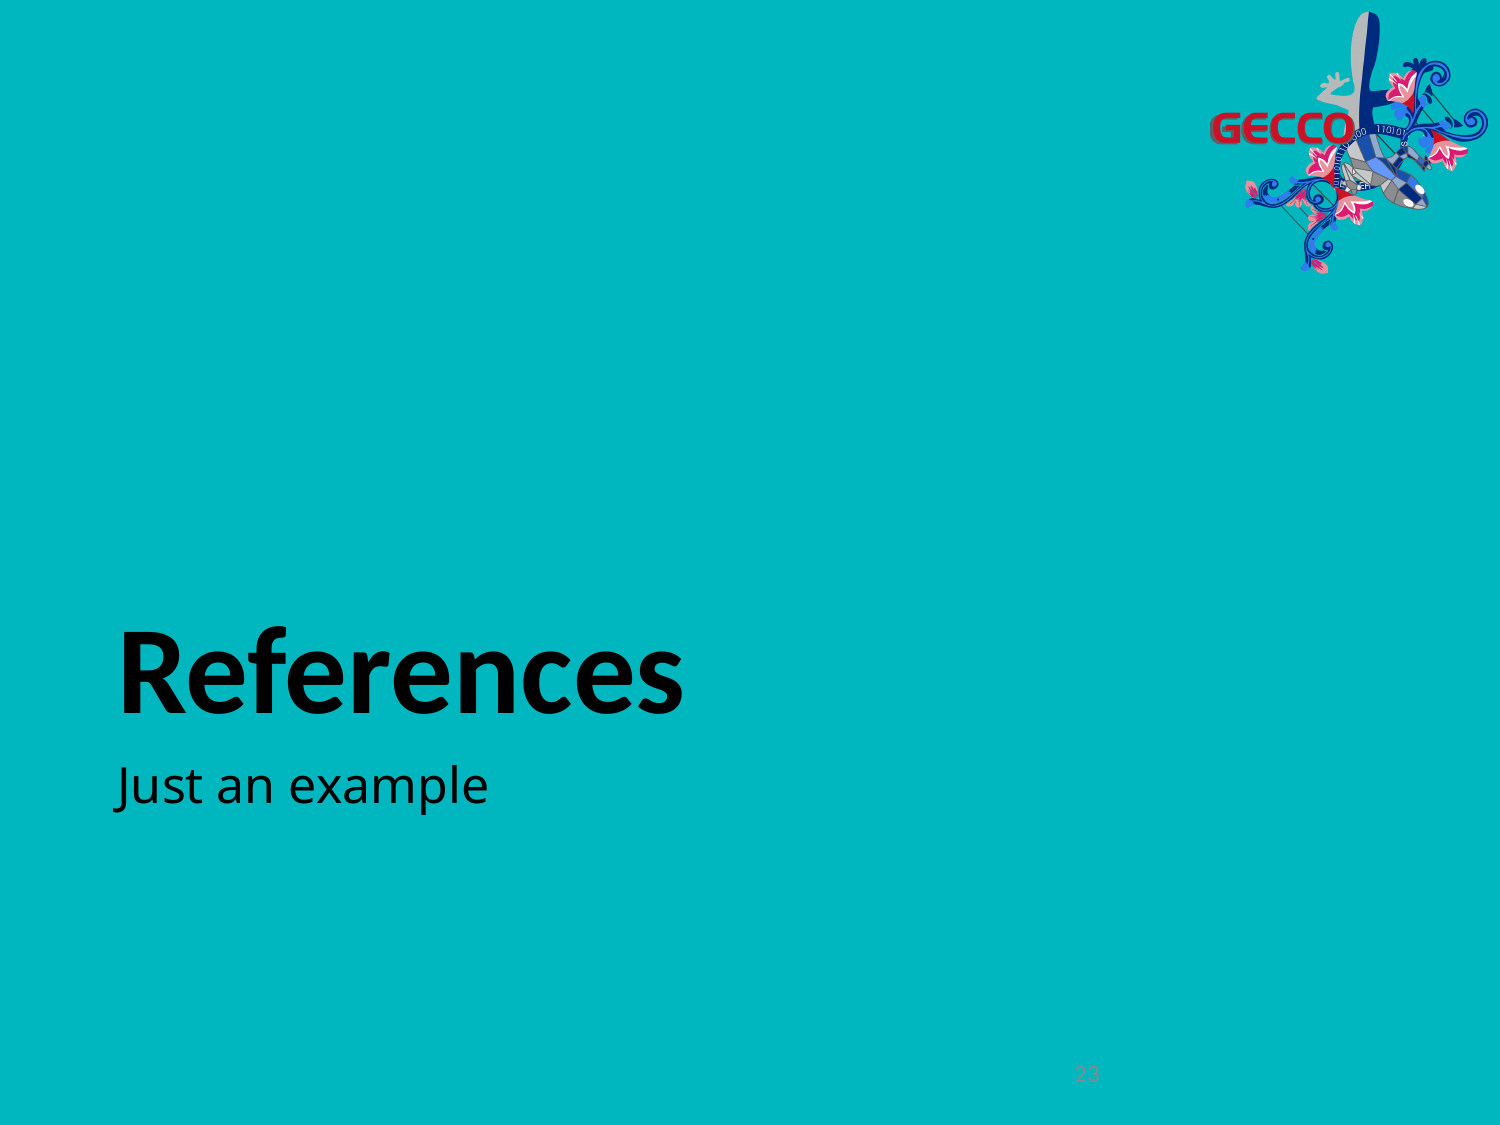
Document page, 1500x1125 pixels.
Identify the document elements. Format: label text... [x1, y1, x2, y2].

title References [102, 280, 1397, 749]
list Just an example [102, 752, 1397, 999]
text_box 24 [1059, 1042, 1397, 1103]
